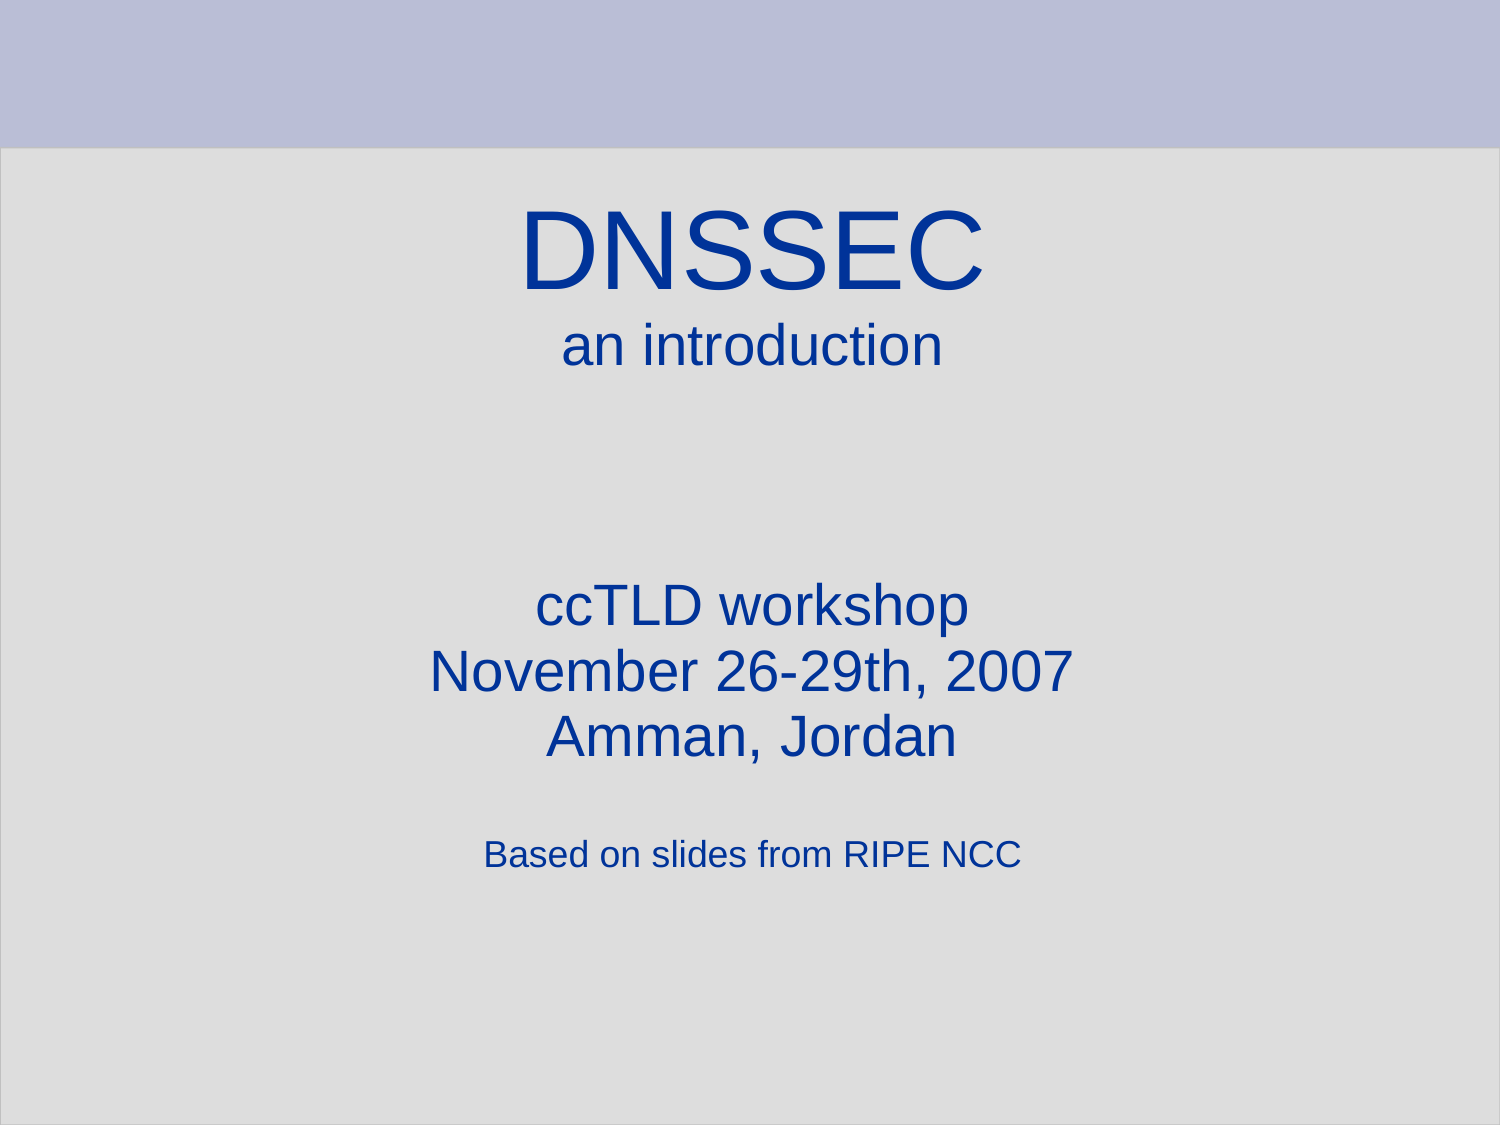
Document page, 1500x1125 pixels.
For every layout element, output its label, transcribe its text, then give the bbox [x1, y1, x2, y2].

title DNSSEC an introduction ccTLD workshop November 26-29th, 2007 Amman, Jordan Based on slides from RIPE NCC [115, 79, 1391, 1048]
